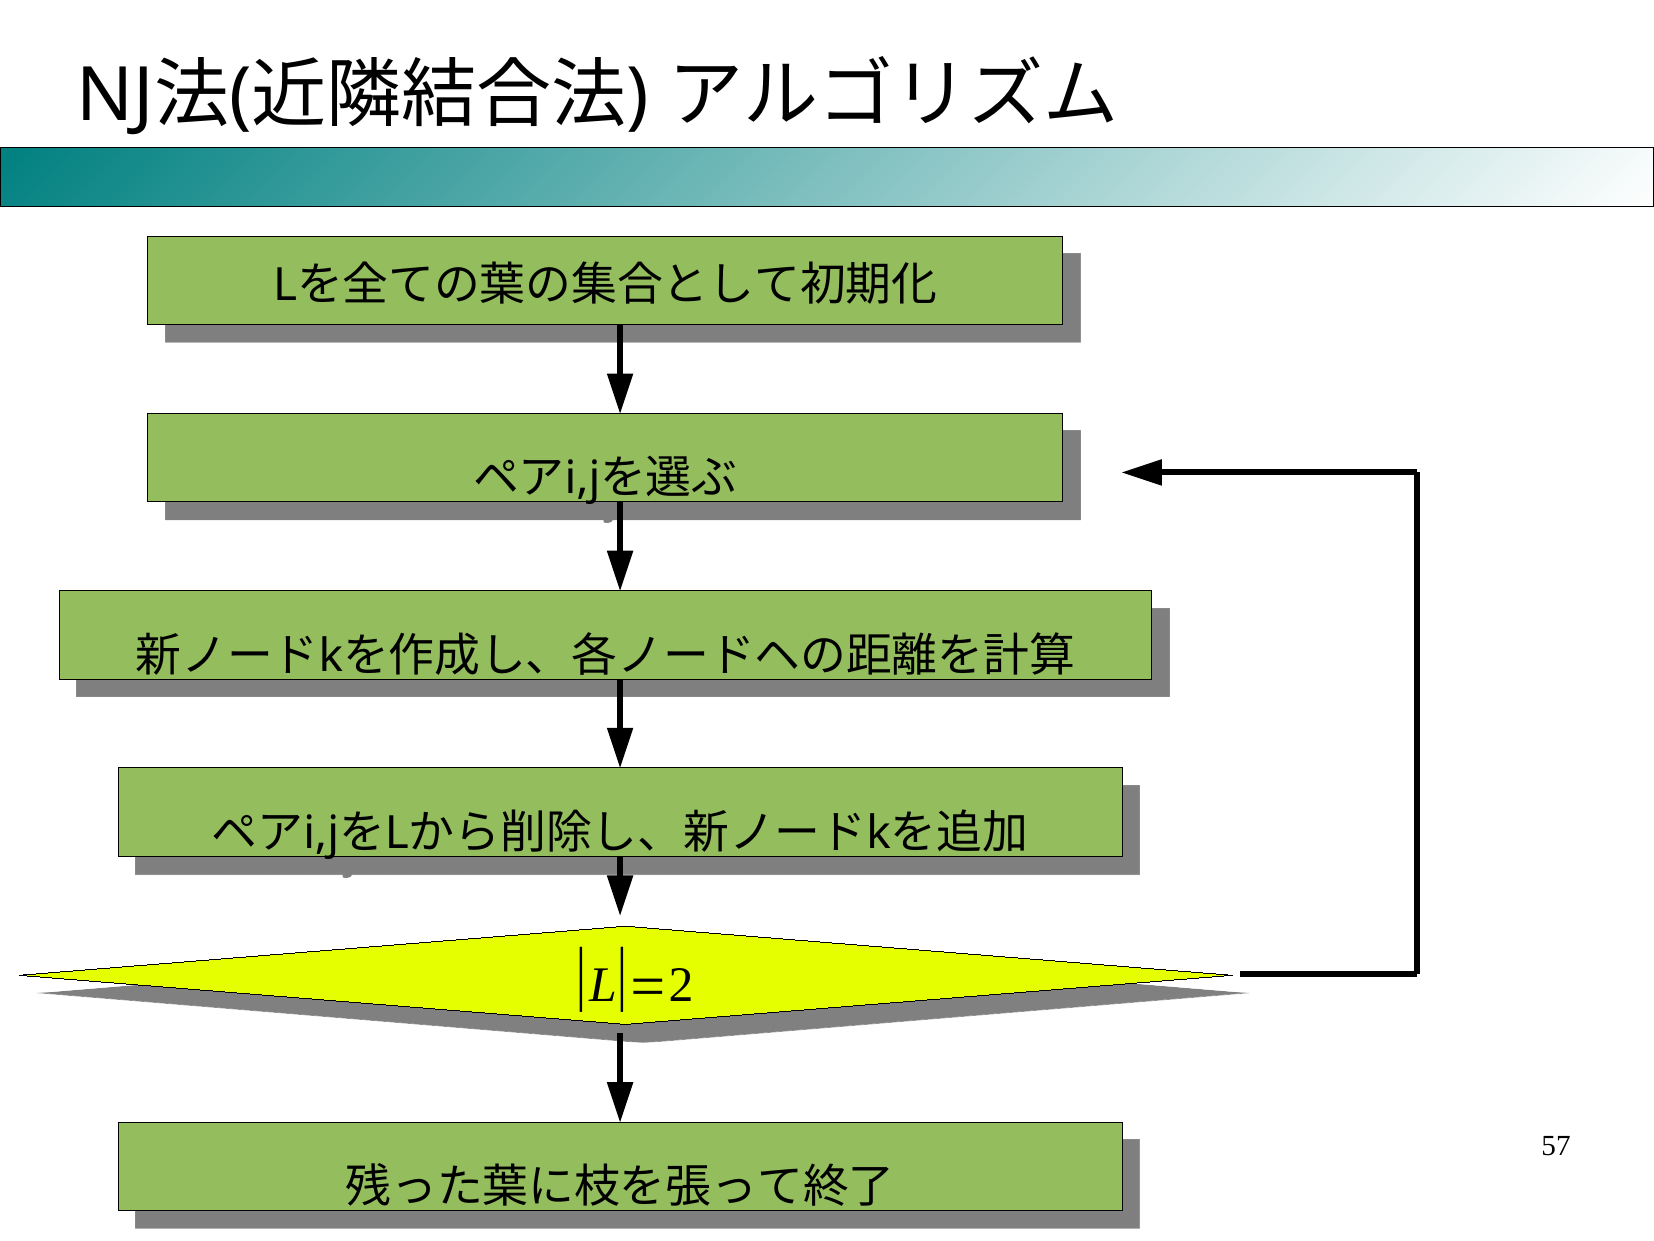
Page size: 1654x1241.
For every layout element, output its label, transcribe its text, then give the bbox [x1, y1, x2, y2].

text_box 新ノードkを作成し、各ノードヘの距離を計算 [59, 590, 1152, 680]
text_box ペアi,jを選ぶ [147, 413, 1063, 502]
text_box Lを全ての葉の集合として初期化 [147, 236, 1063, 325]
text_box [19, 926, 1233, 1025]
title NJ法(近隣結合法) アルゴリズム [76, 29, 1565, 148]
chart [565, 944, 701, 1016]
text_box 残った葉に枝を張って終了 [118, 1122, 1123, 1211]
text_box ペアi,jをLから削除し、新ノードkを追加 [118, 767, 1123, 857]
